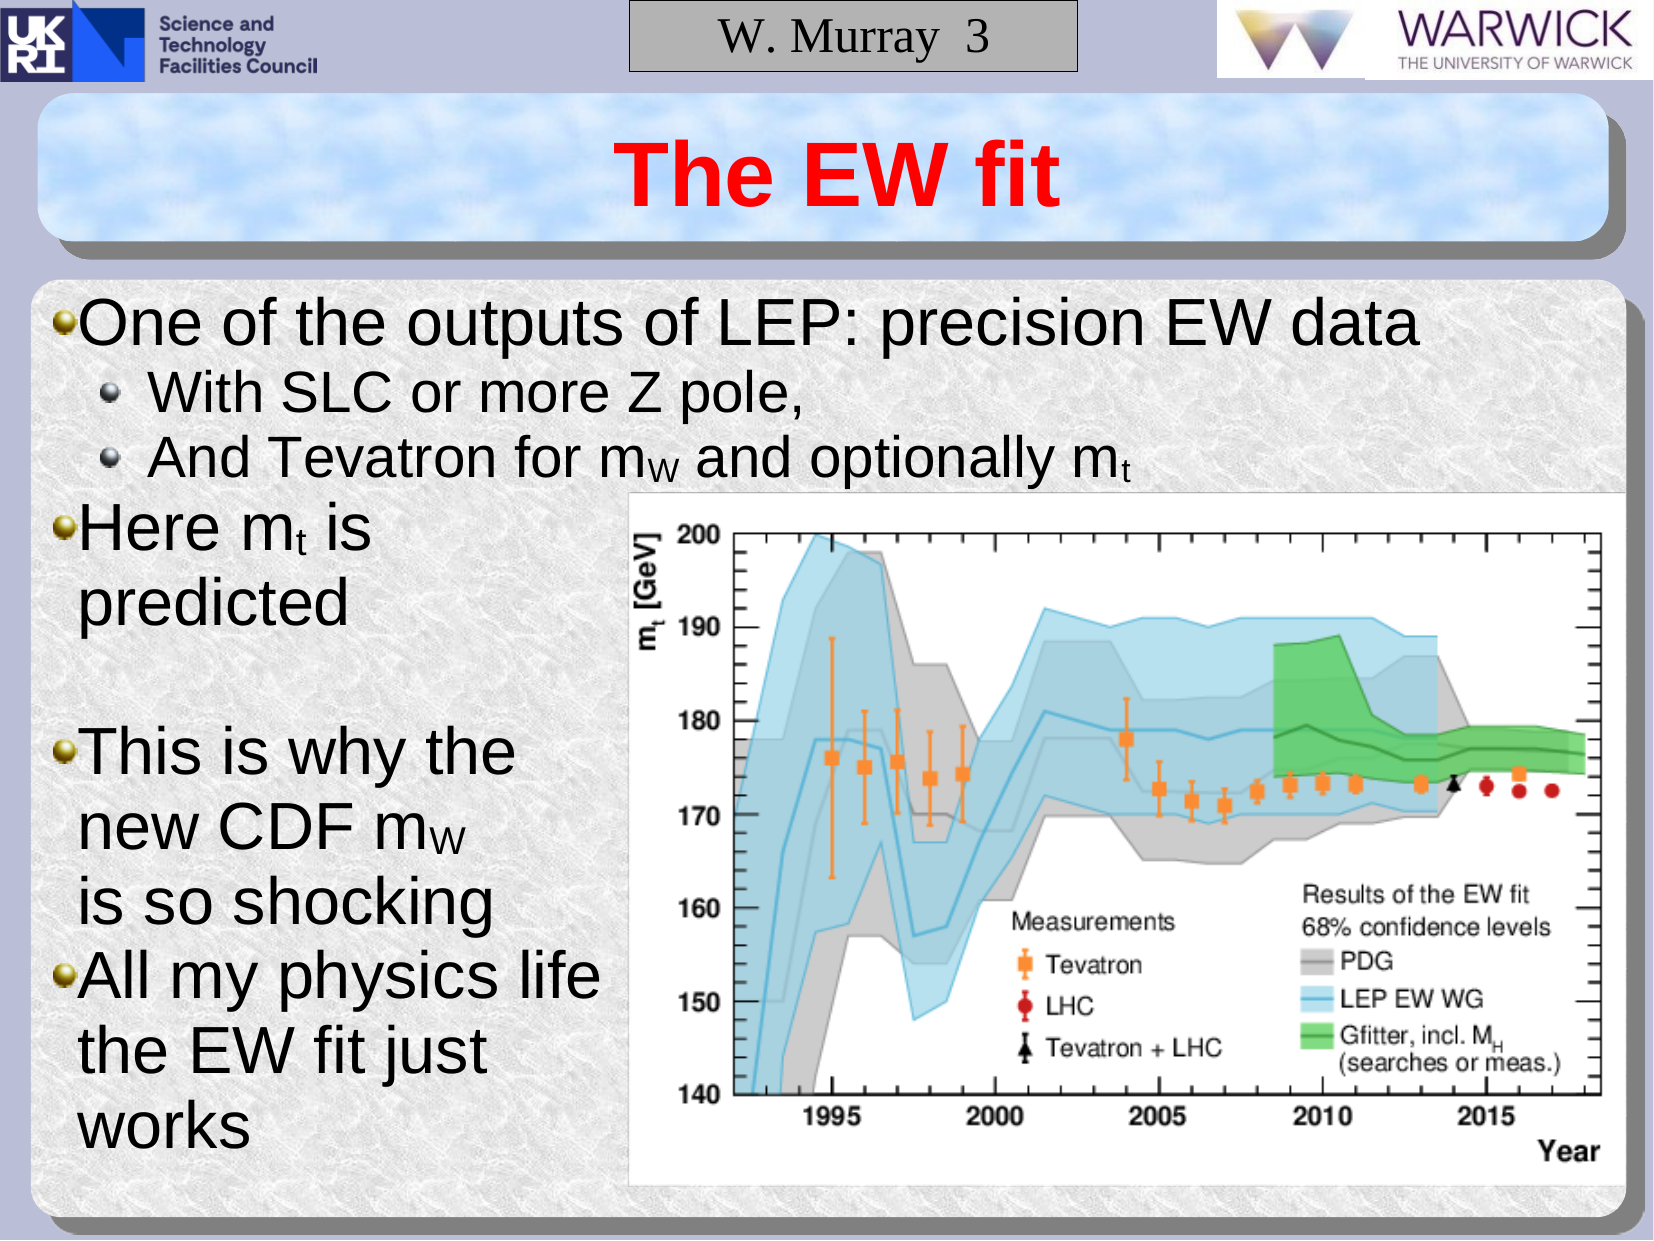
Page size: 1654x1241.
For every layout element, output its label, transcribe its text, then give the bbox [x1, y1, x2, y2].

list One of the outputs of LEP: precision EW data With SLC or more Z pole, And Tevatron for mW and optionally mt Here mt is predicted This is why the new CDF mW is so shocking All my physics life the EW fit just works [53, 285, 1588, 1238]
title The EW fit [90, 101, 1584, 249]
picture [1217, 0, 1654, 80]
picture [0, 0, 317, 82]
picture [30, 279, 1627, 1218]
picture [37, 93, 1609, 242]
